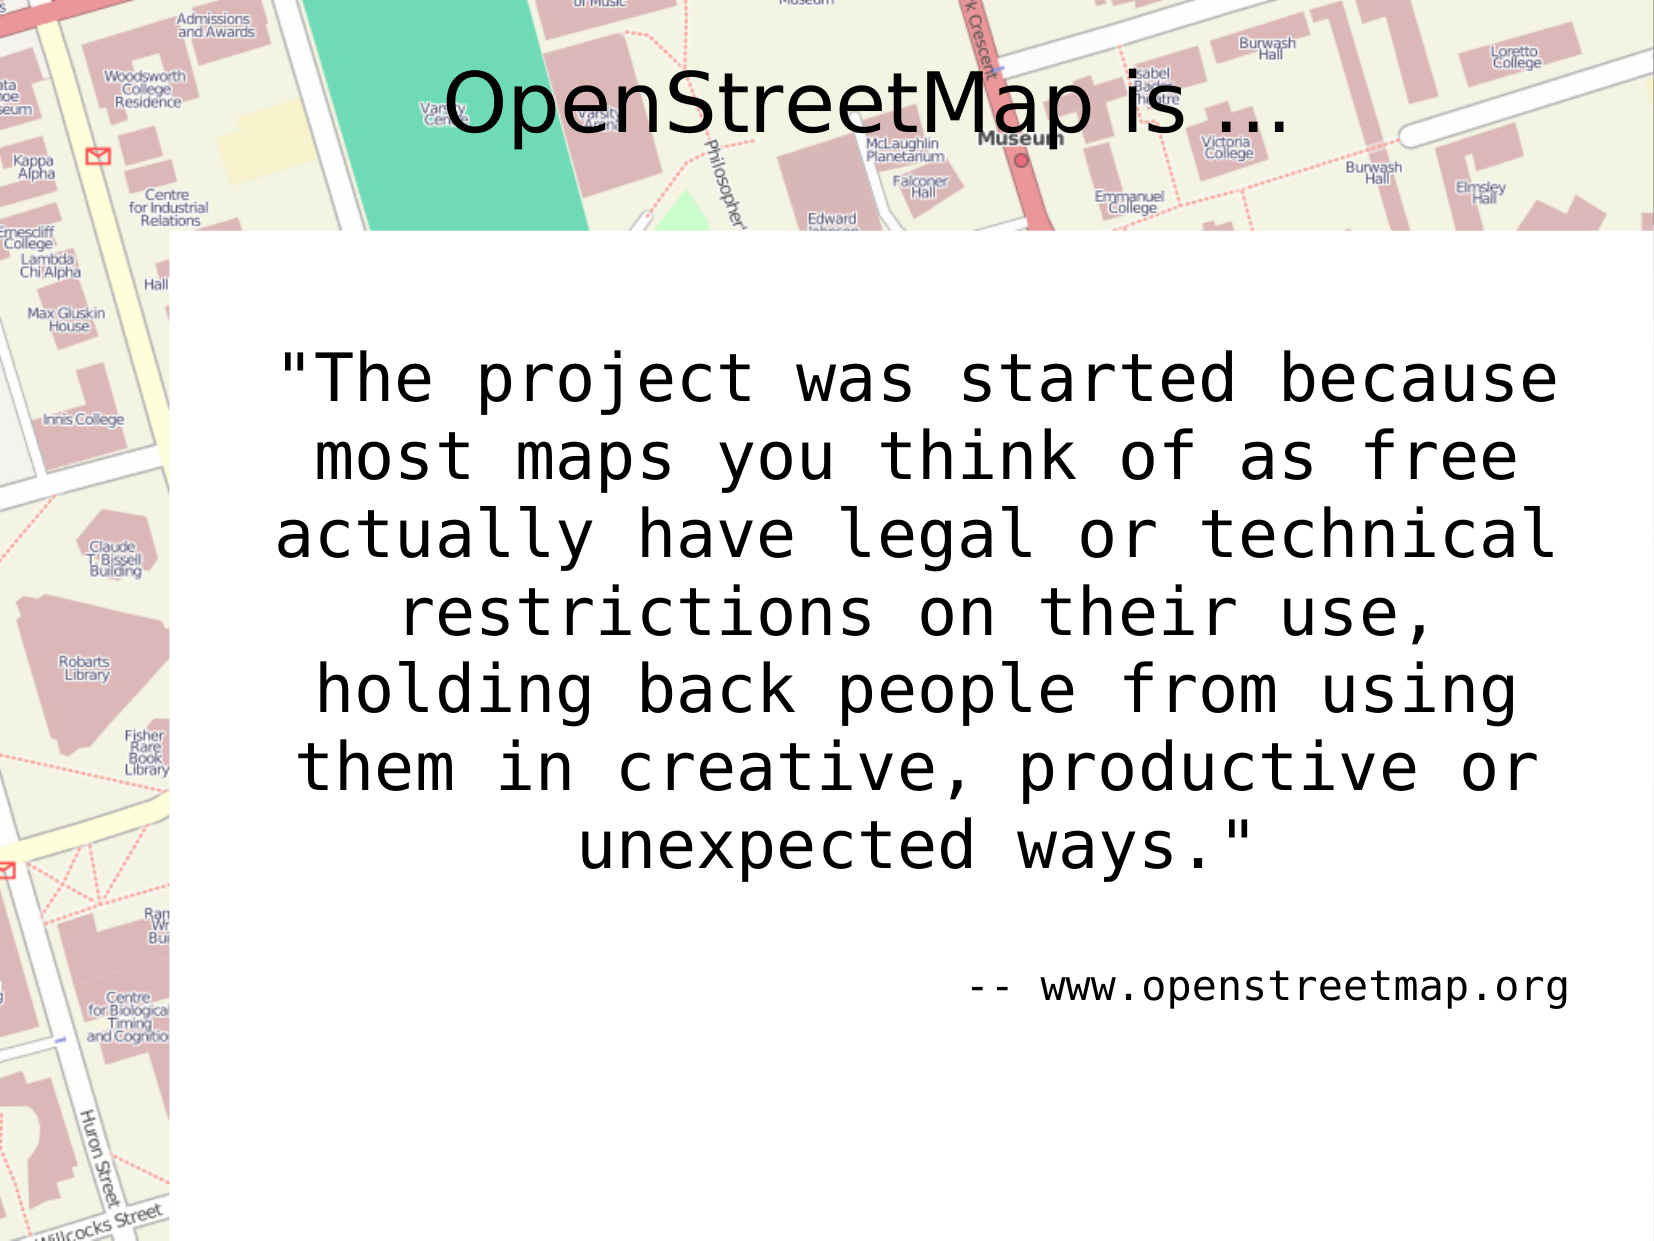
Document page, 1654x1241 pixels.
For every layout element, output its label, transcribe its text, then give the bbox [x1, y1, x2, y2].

title OpenStreetMap is ... [124, 0, 1613, 208]
text_box "The project was started because most maps you think of as free actually have legal or technical restrictions on their use, holding back people from using them in creative, productive or unexpected ways." -- www.openstreetmap.org [265, 297, 1571, 1102]
picture [0, 0, 1654, 1241]
